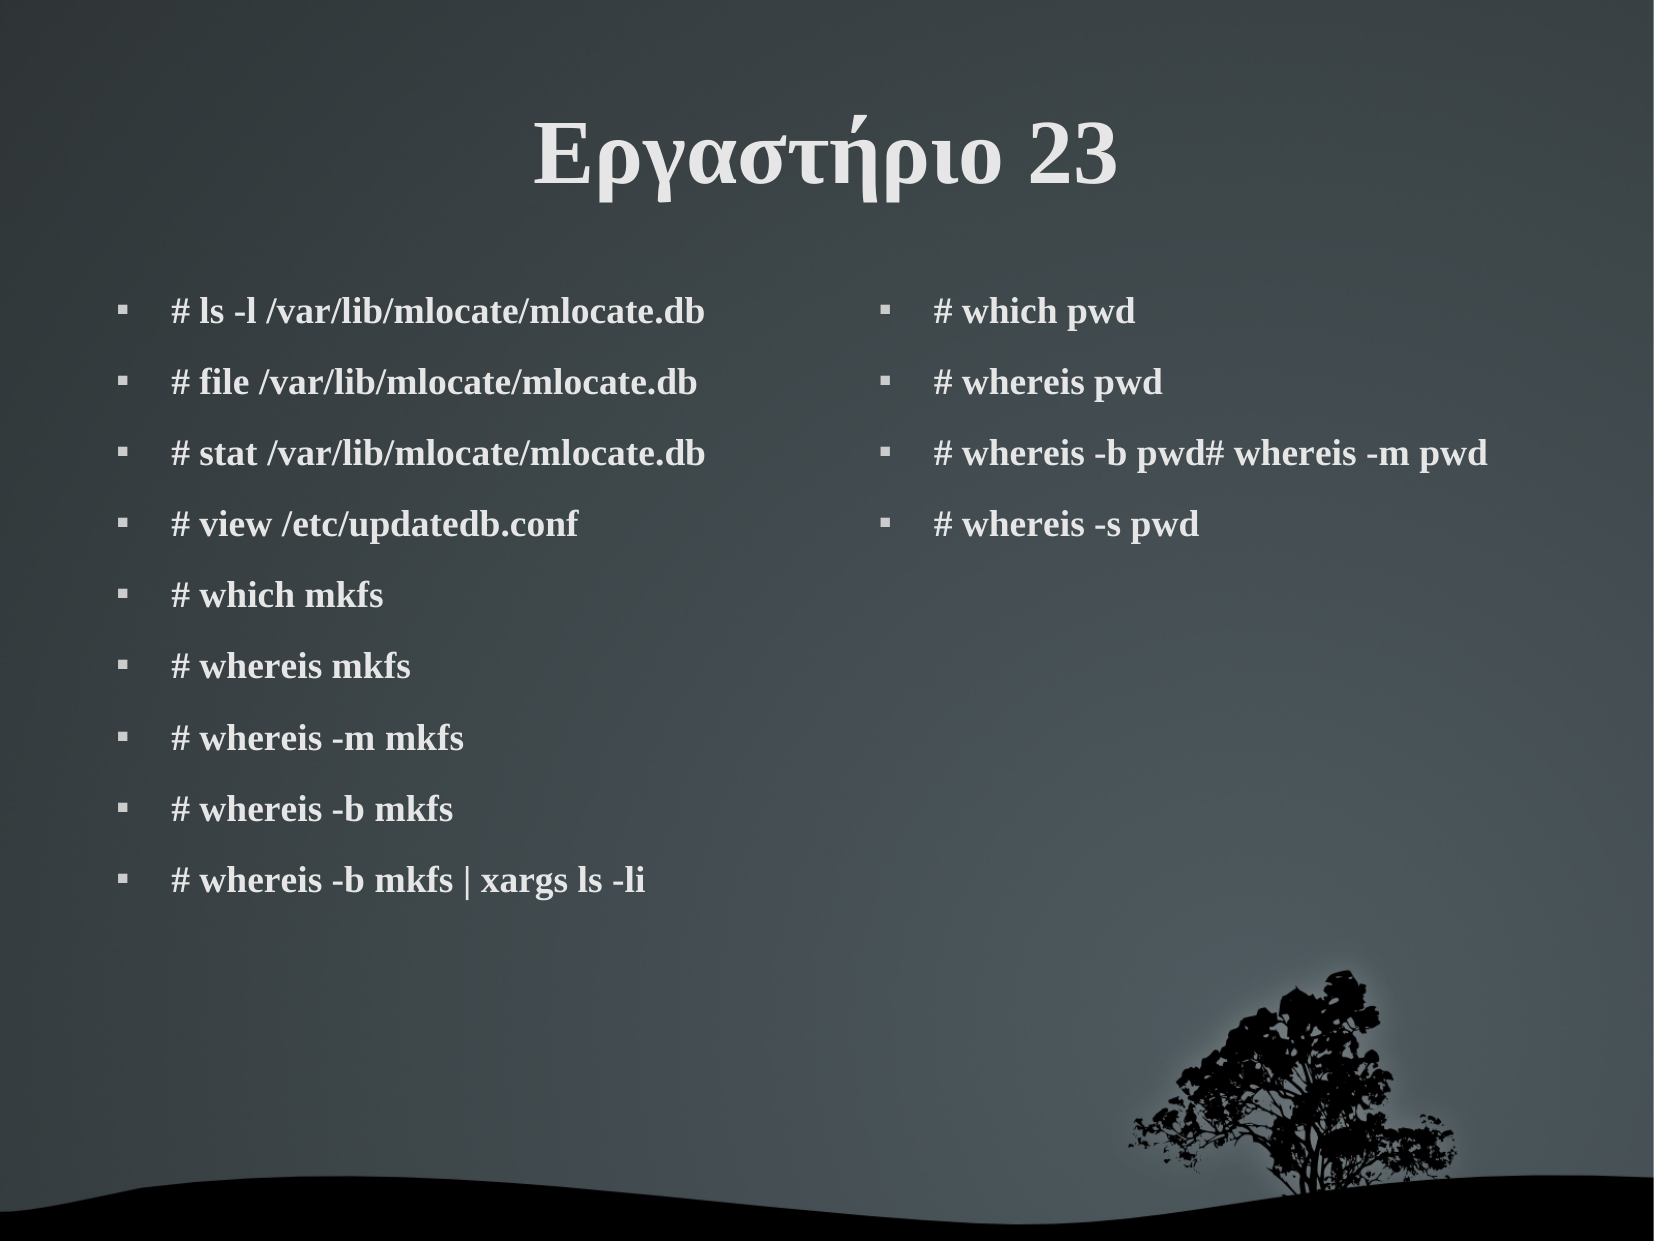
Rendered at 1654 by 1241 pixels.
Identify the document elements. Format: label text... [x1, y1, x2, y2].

list # ls -l /var/lib/mlocate/mlocate.db # file /var/lib/mlocate/mlocate.db # stat /var/lib/mlocate/mlocate.db # view /etc/updatedb.conf # which mkfs # whereis mkfs # whereis -m mkfs # whereis -b mkfs # whereis -b mkfs | xargs ls -li [82, 290, 809, 1109]
list # which pwd # whereis pwd # whereis -b pwd# whereis -m pwd # whereis -s pwd [845, 290, 1572, 1109]
picture [0, 0, 1654, 1241]
title Εργαστήριο 23 [82, 49, 1571, 257]
